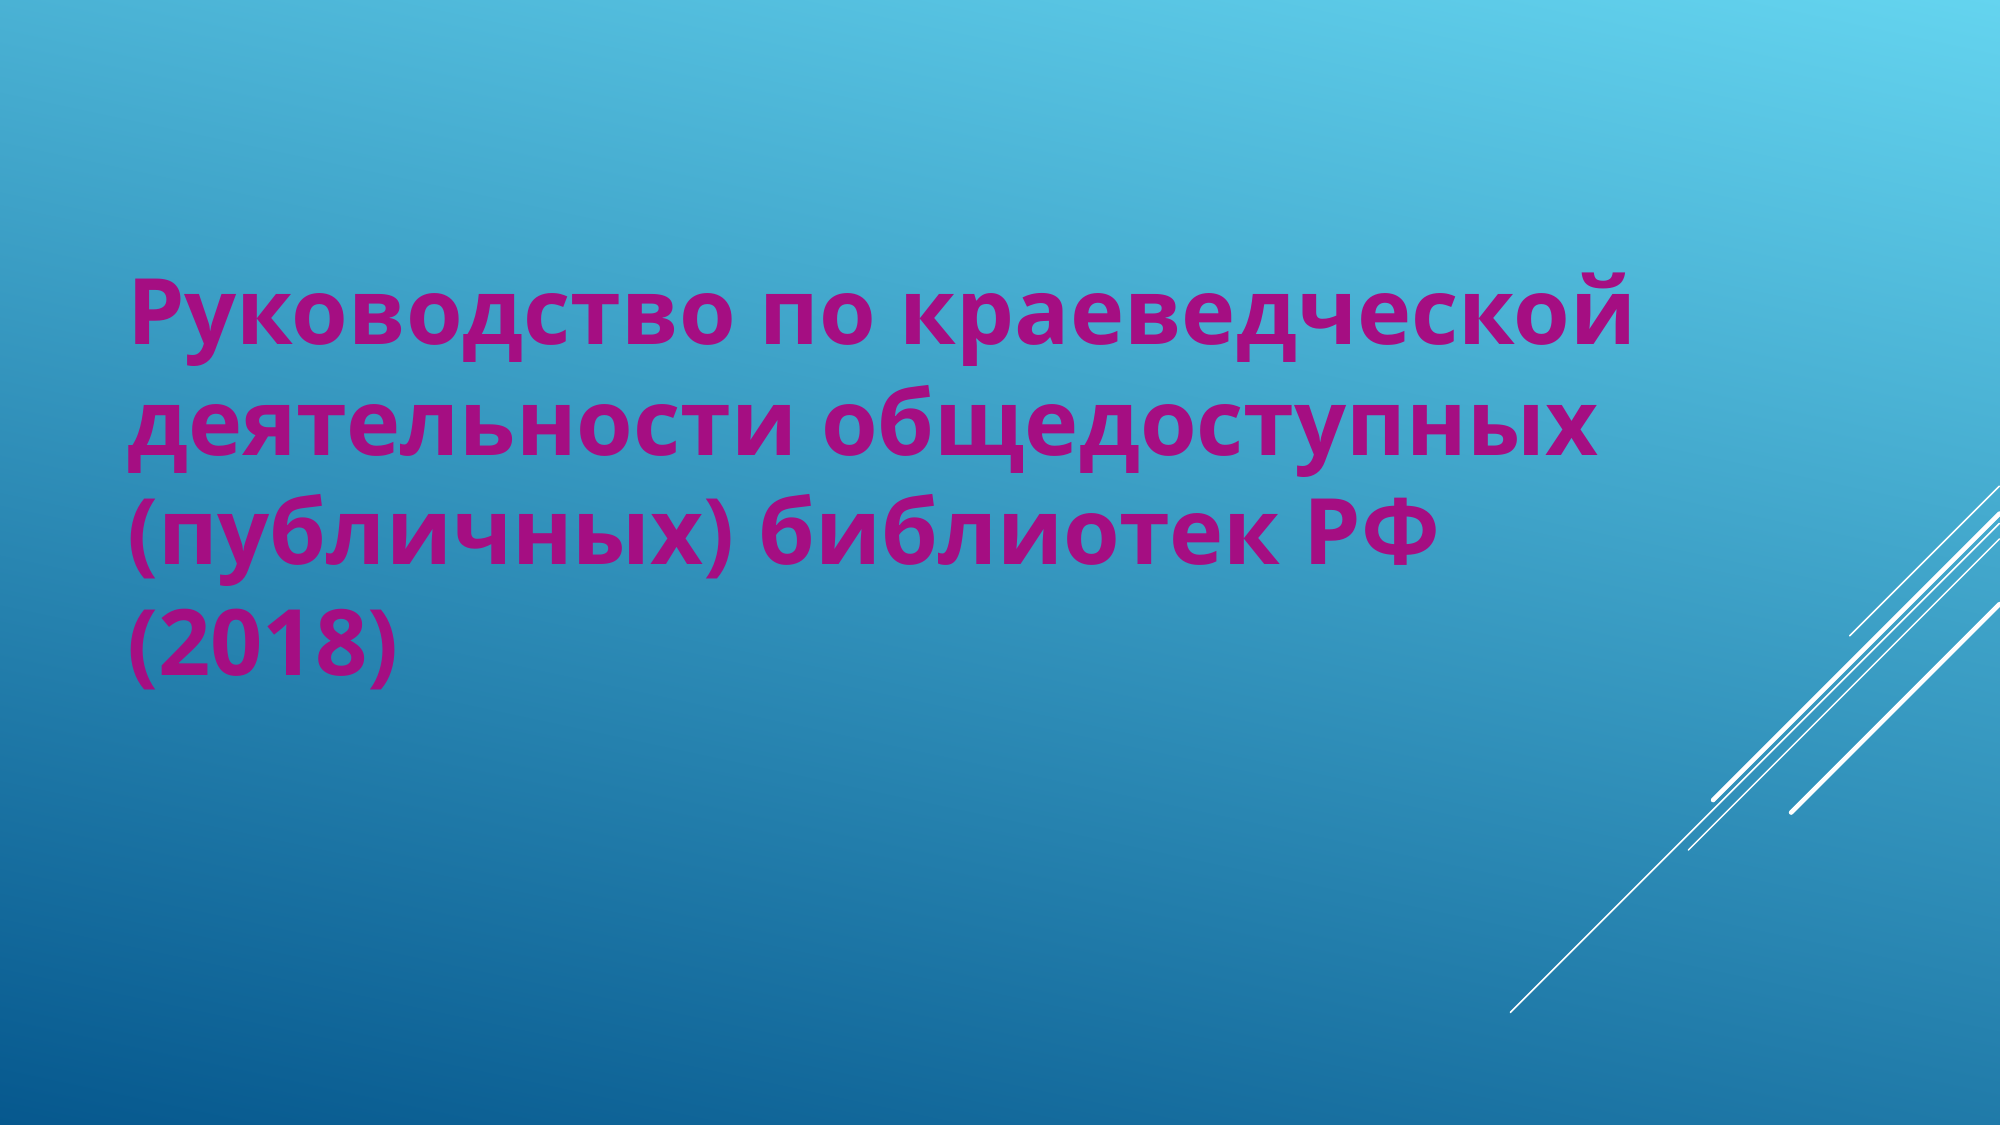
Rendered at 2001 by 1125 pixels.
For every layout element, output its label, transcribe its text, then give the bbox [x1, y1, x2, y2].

list Руководство по краеведческой деятельности общедоступных (публичных) библиотек РФ (2018) [112, 112, 1705, 834]
